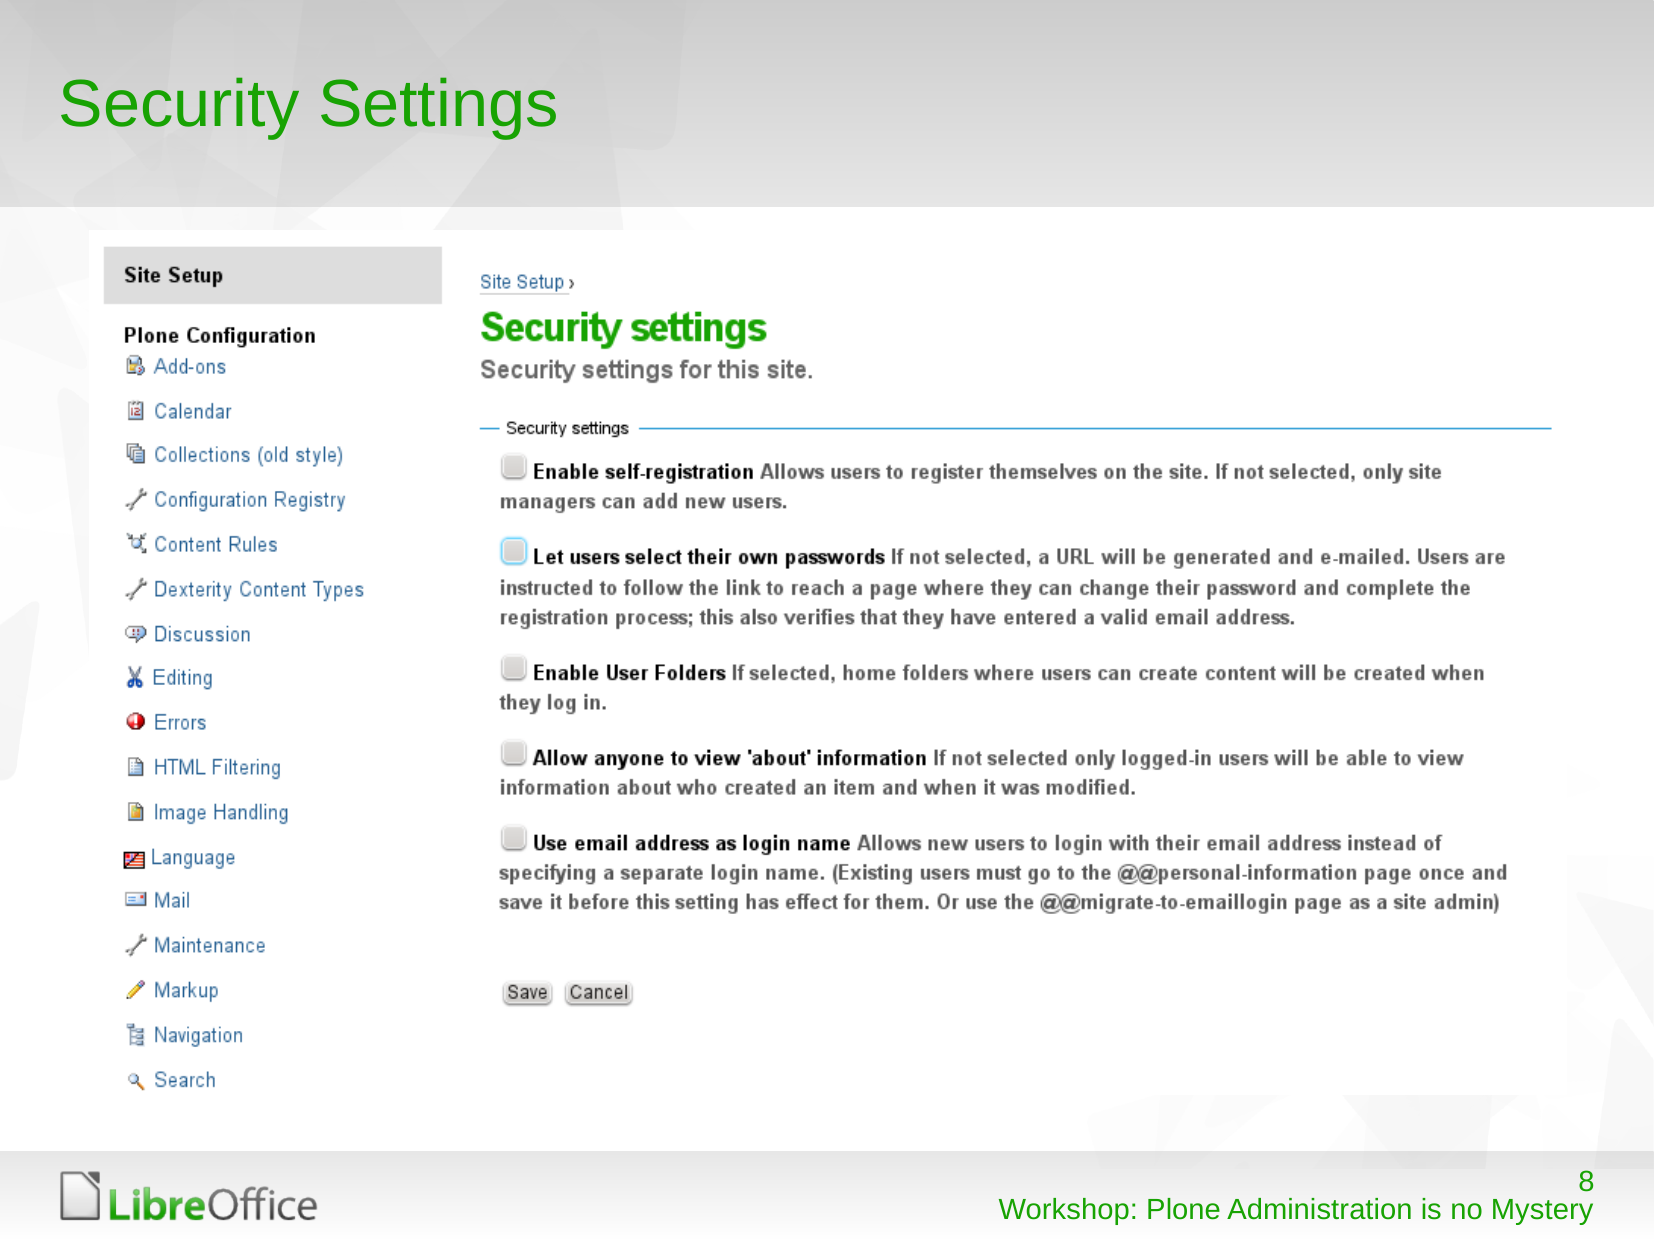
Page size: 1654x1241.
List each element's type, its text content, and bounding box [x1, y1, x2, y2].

picture [41, 1152, 337, 1240]
picture [0, 0, 1654, 1169]
title Security Settings [59, 29, 1595, 178]
